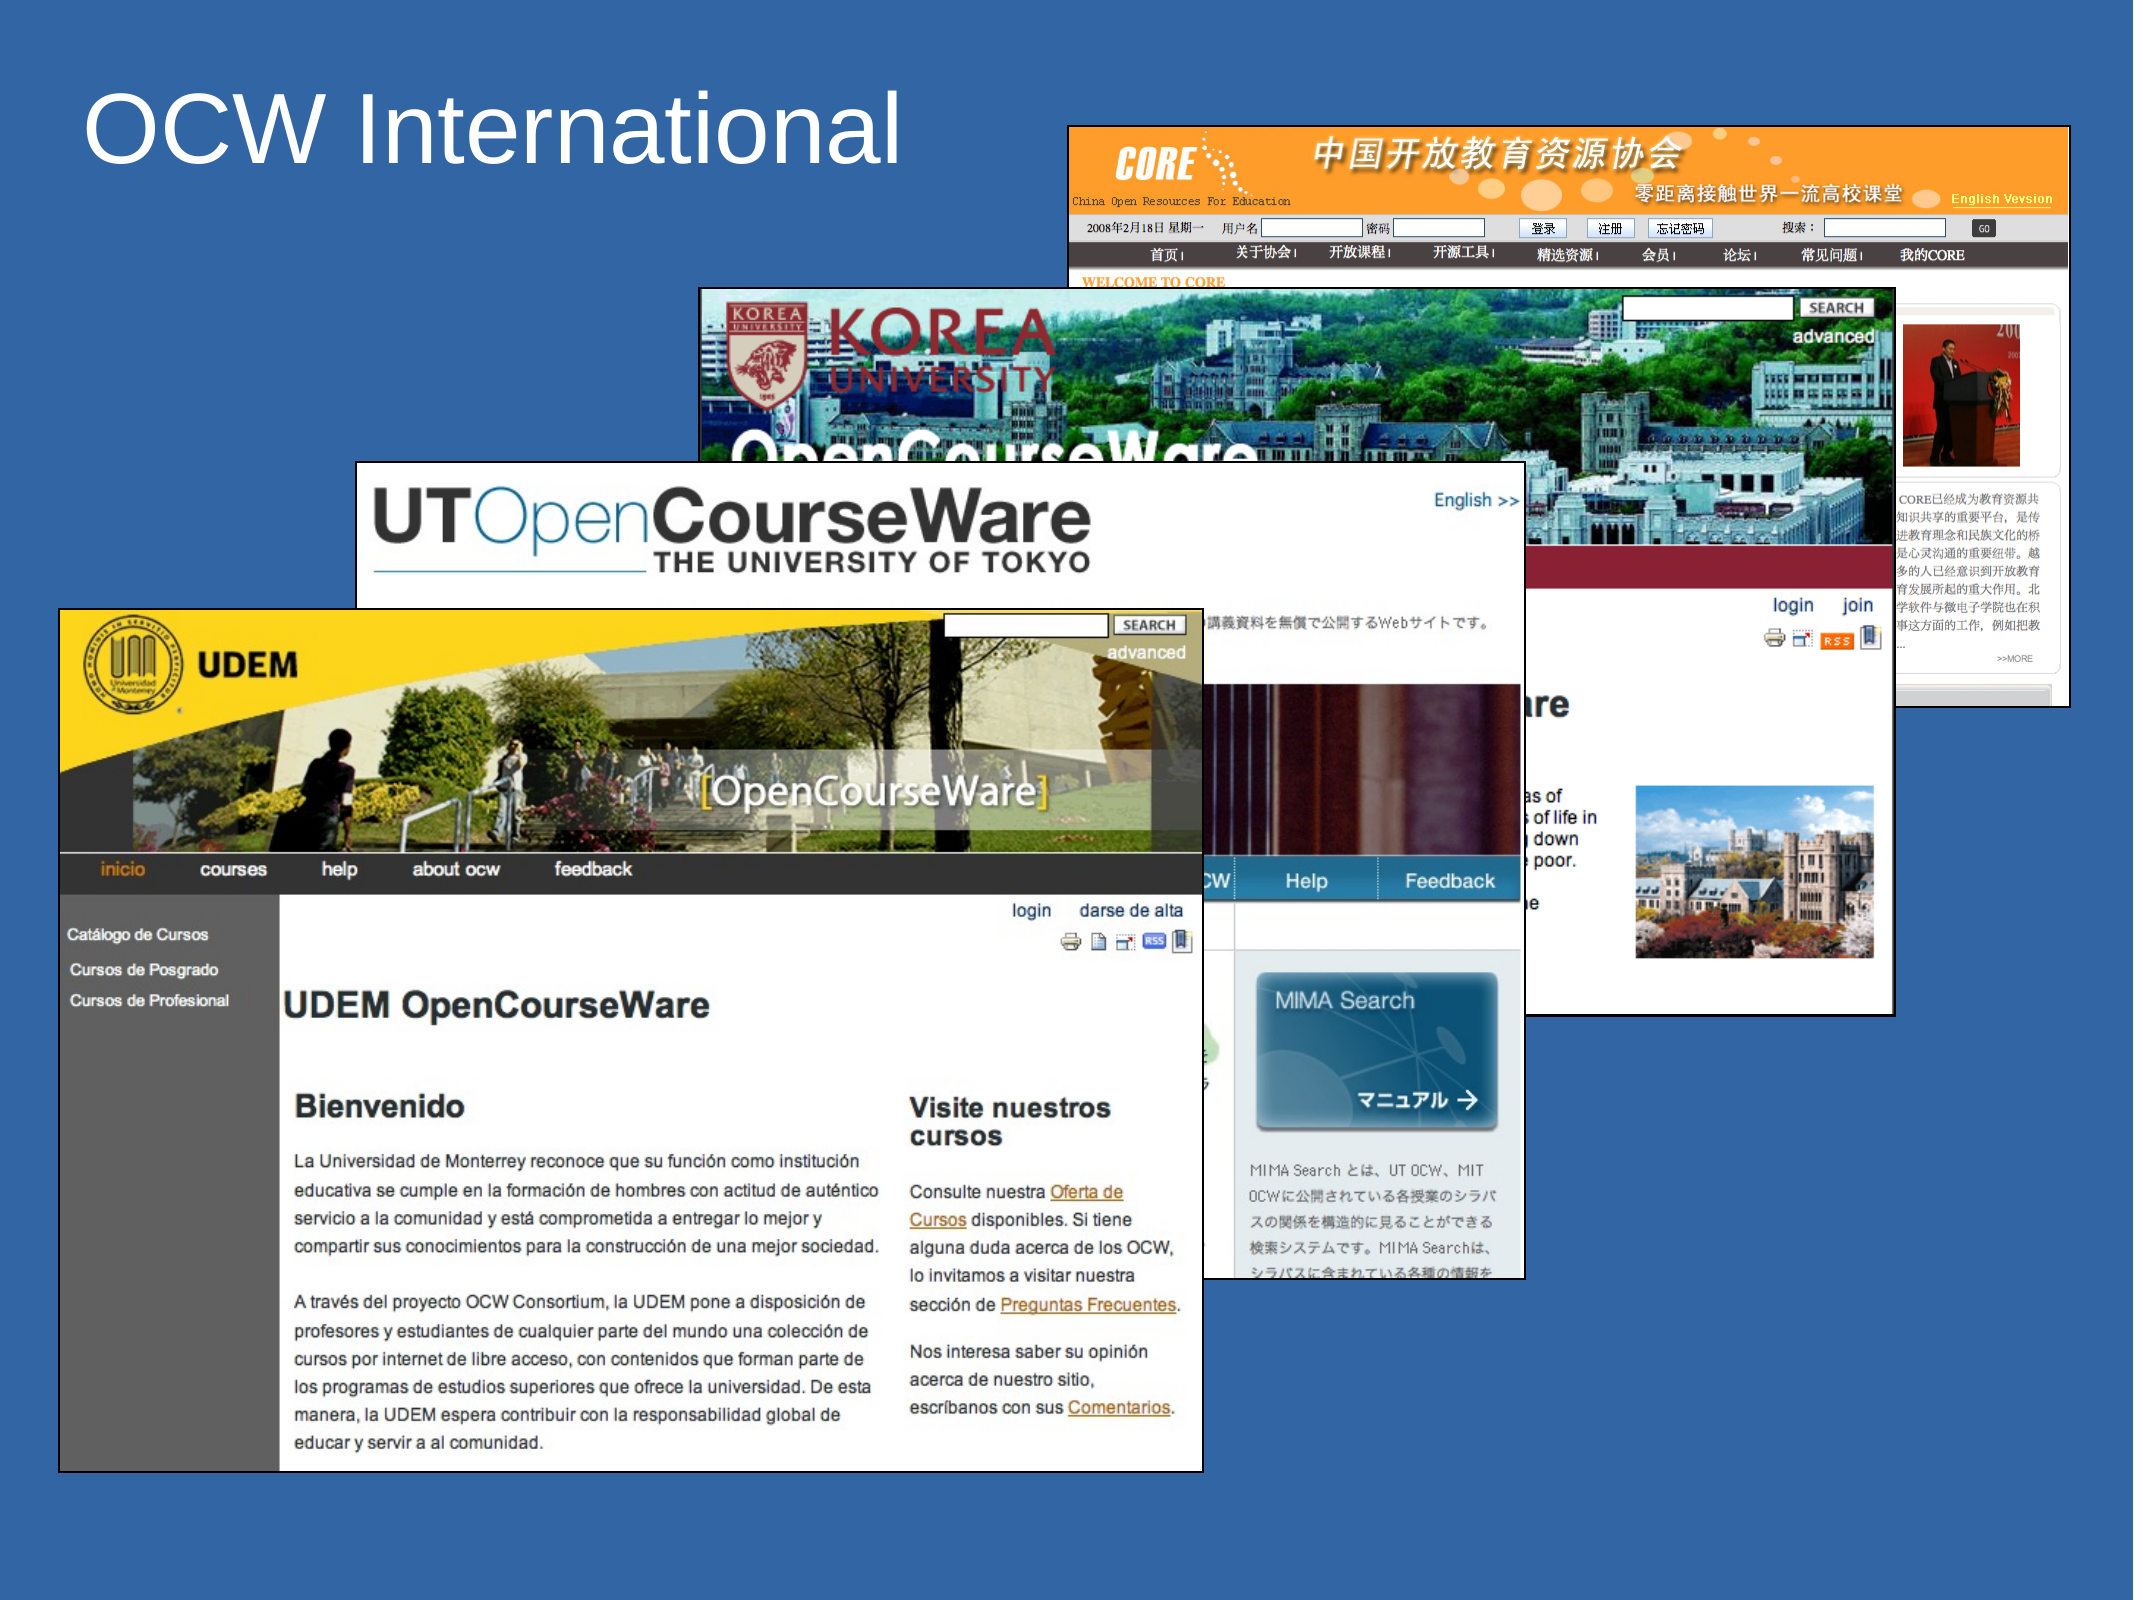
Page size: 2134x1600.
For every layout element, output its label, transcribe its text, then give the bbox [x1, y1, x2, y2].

text_box OCW International [82, 63, 905, 184]
picture [1068, 126, 2070, 707]
picture [60, 609, 1203, 1471]
picture [357, 462, 1525, 1278]
picture [699, 288, 1894, 1015]
